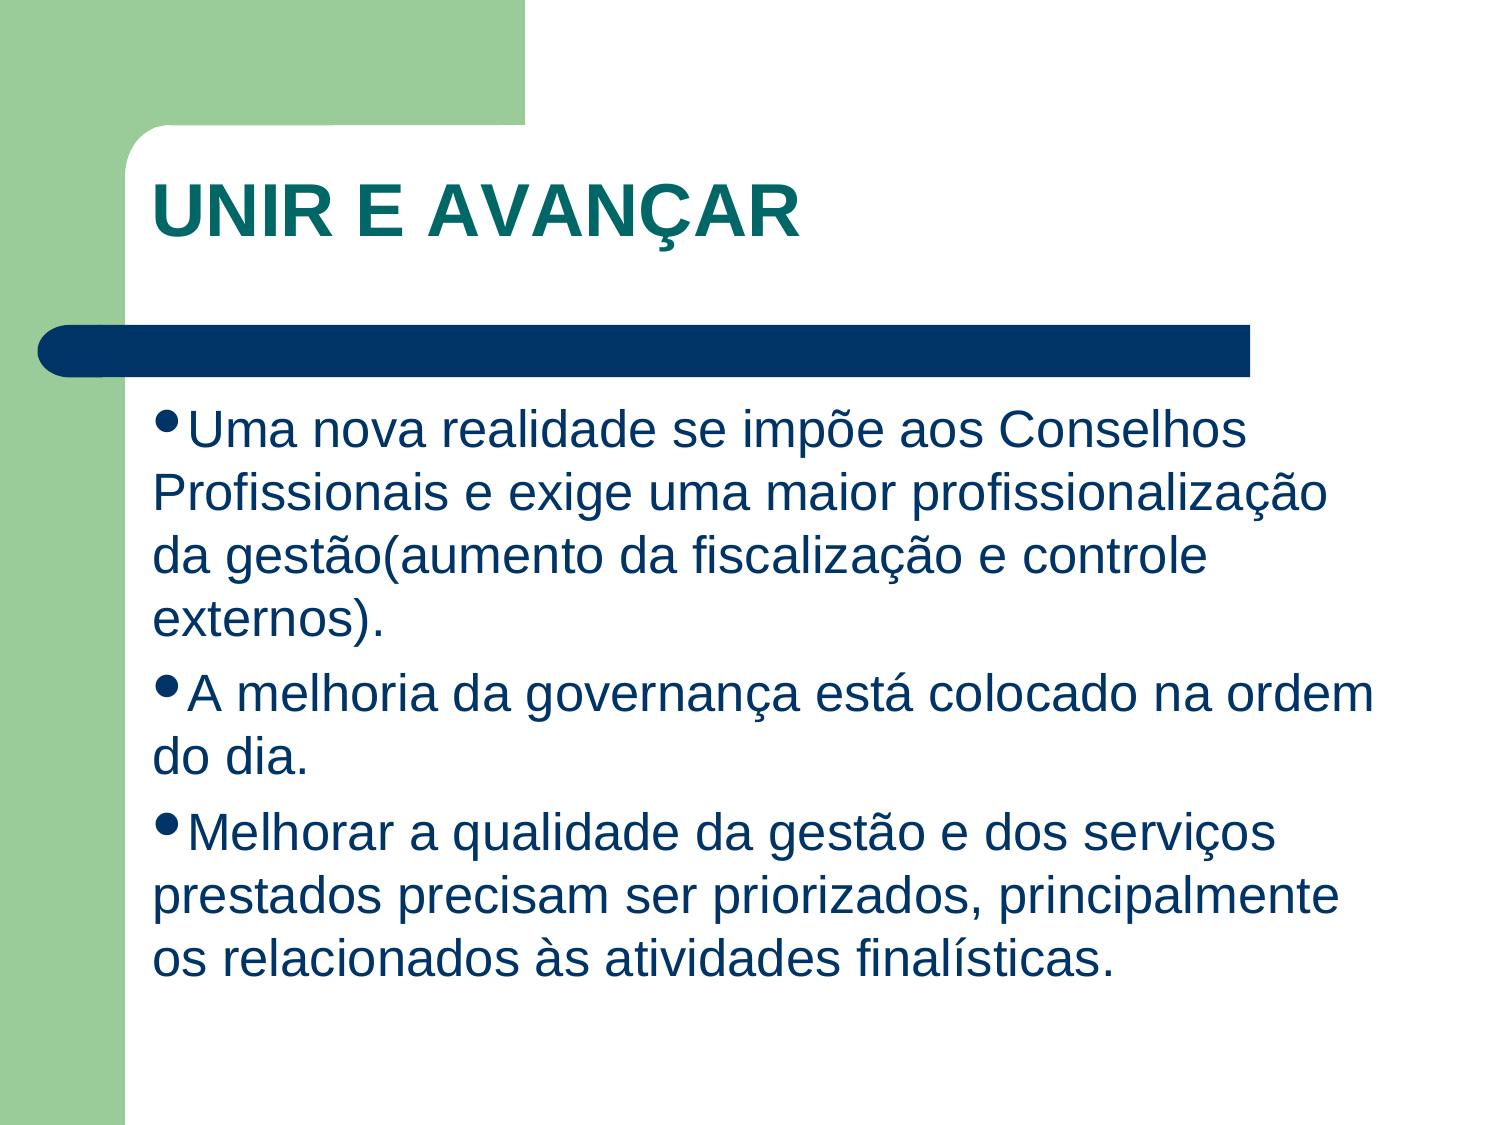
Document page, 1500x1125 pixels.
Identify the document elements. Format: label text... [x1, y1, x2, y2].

list Uma nova realidade se impõe aos Conselhos Profissionais e exige uma maior profissionalização da gestão(aumento da fiscalização e controle externos). A melhoria da governança está colocado na ordem do dia. Melhorar a qualidade da gestão e dos serviços prestados precisam ser priorizados, principalmente os relacionados às atividades finalísticas. [137, 387, 1400, 1003]
title UNIR E AVANÇAR [136, 122, 1414, 301]
